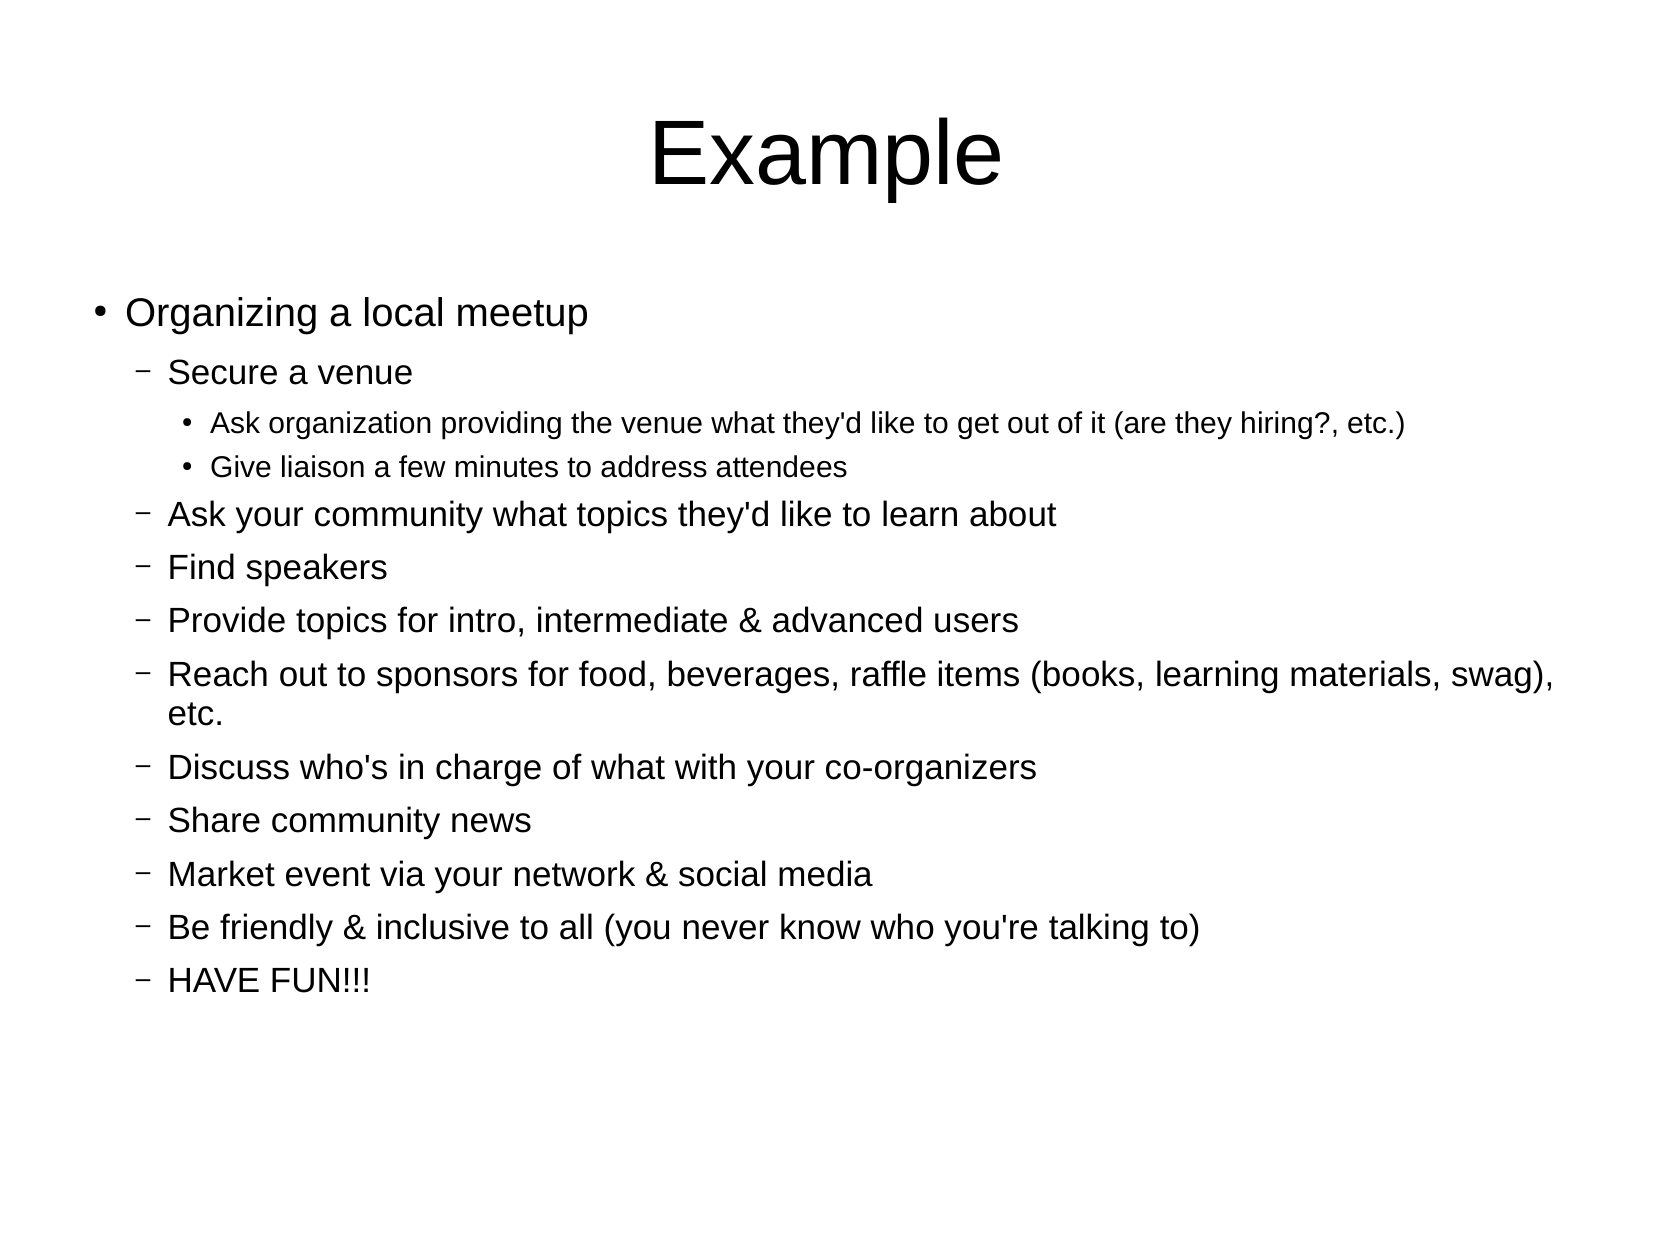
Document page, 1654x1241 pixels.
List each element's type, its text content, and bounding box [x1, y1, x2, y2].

list Organizing a local meetup Secure a venue Ask organization providing the venue what they'd like to get out of it (are they hiring?, etc.) Give liaison a few minutes to address attendees Ask your community what topics they'd like to learn about Find speakers Provide topics for intro, intermediate & advanced users Reach out to sponsors for food, beverages, raffle items (books, learning materials, swag), etc. Discuss who's in charge of what with your co-organizers Share community news Market event via your network & social media Be friendly & inclusive to all (you never know who you're talking to) HAVE FUN!!! [82, 290, 1571, 1010]
title Example [82, 49, 1571, 257]
